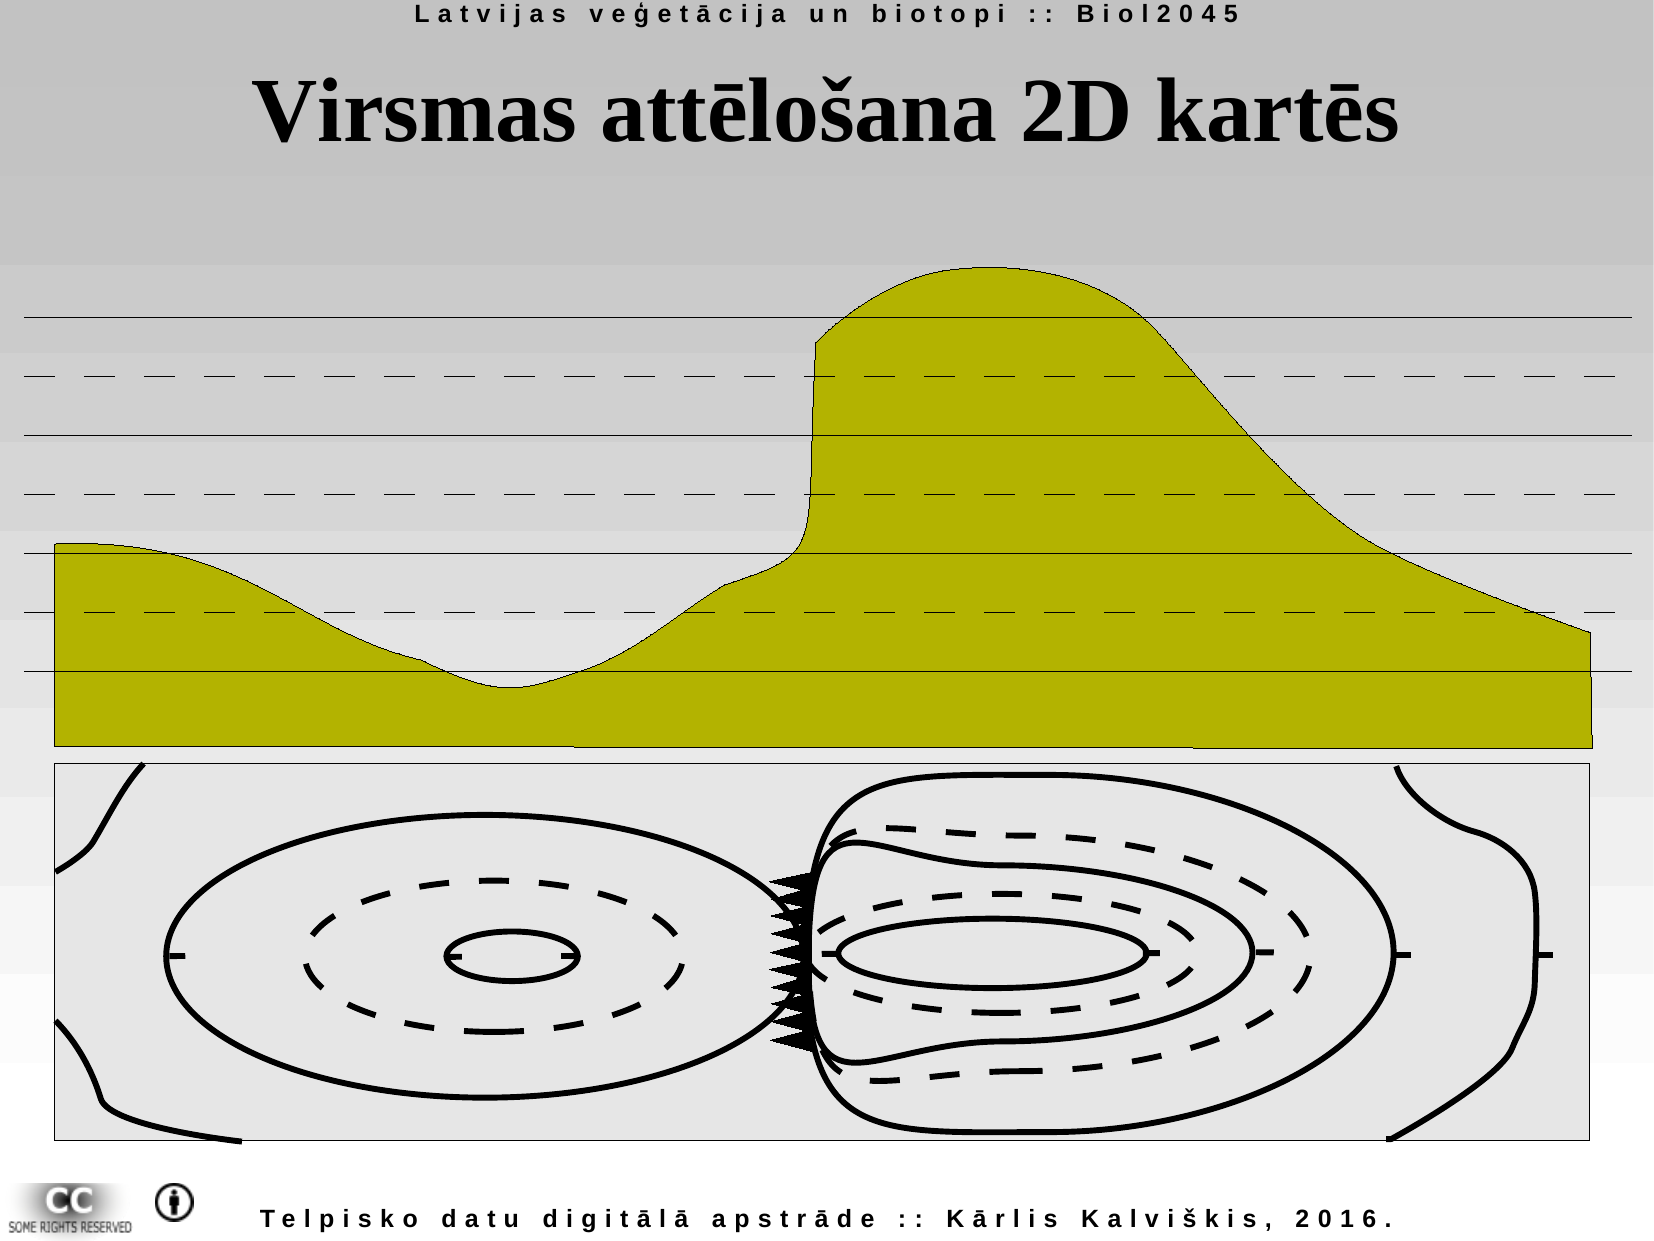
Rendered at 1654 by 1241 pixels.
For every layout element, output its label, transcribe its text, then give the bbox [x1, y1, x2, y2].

title Virsmas attēlošana 2D kartēs [0, 59, 1654, 328]
picture [0, 0, 1654, 59]
text_box [54, 763, 1590, 1141]
text_box [54, 543, 168, 553]
picture [0, 328, 1654, 1241]
text_box [580, 554, 1591, 671]
text_box [844, 267, 1143, 317]
picture [176, 554, 790, 671]
text_box [54, 672, 1593, 749]
text_box [792, 436, 1392, 553]
text_box [54, 1025, 208, 1141]
text_box [54, 554, 446, 671]
text_box [54, 763, 139, 868]
picture [450, 672, 574, 687]
text_box [812, 318, 1249, 435]
